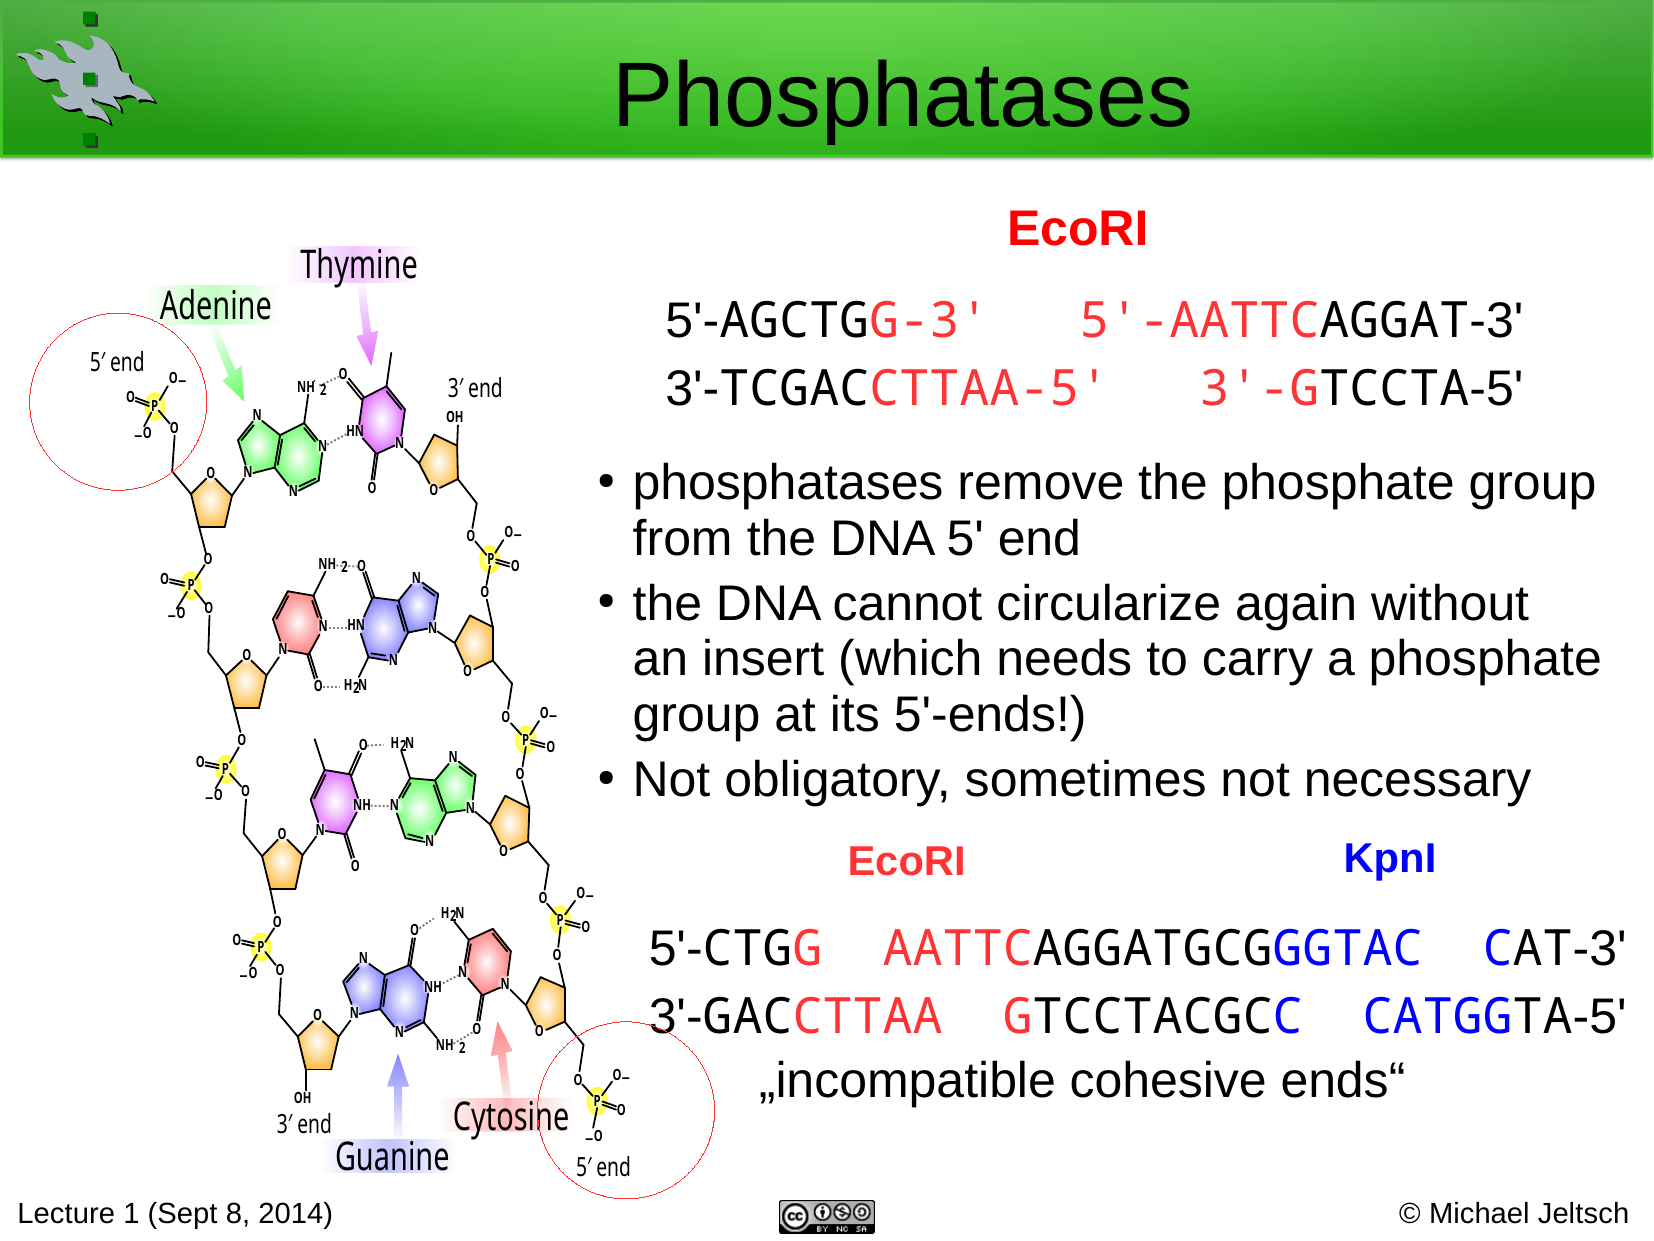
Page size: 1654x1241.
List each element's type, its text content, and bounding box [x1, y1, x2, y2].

text_box „incompatible cohesive ends“ [744, 1045, 1422, 1123]
picture [47, 235, 650, 1199]
text_box phosphatases remove the phosphate group from the DNA 5' end the DNA cannot circularize again without an insert (which needs to carry a phosphate group at its 5'-ends!) Not obligatory, sometimes not necessary [650, 446, 1619, 827]
text_box EcoRI [832, 830, 981, 913]
title Phosphatases [307, 23, 1501, 166]
text_box KpnI [1328, 827, 1452, 909]
picture [779, 1200, 875, 1234]
text_box EcoRI [992, 192, 1164, 287]
text_box [537, 1021, 715, 1199]
text_box [29, 313, 207, 491]
text_box 5'-AGCTGG-3' 5'-AATTCAGGAT-3' 3'-TCGACCTTAA-5' 3'-GTCCTA-5' [650, 276, 1539, 409]
text_box 5'-CTGG AATTCAGGATGCGGGTAC CAT-3' 3'-GACCTTAA GTCCTACGCC CATGGTA-5' [650, 904, 1643, 1038]
